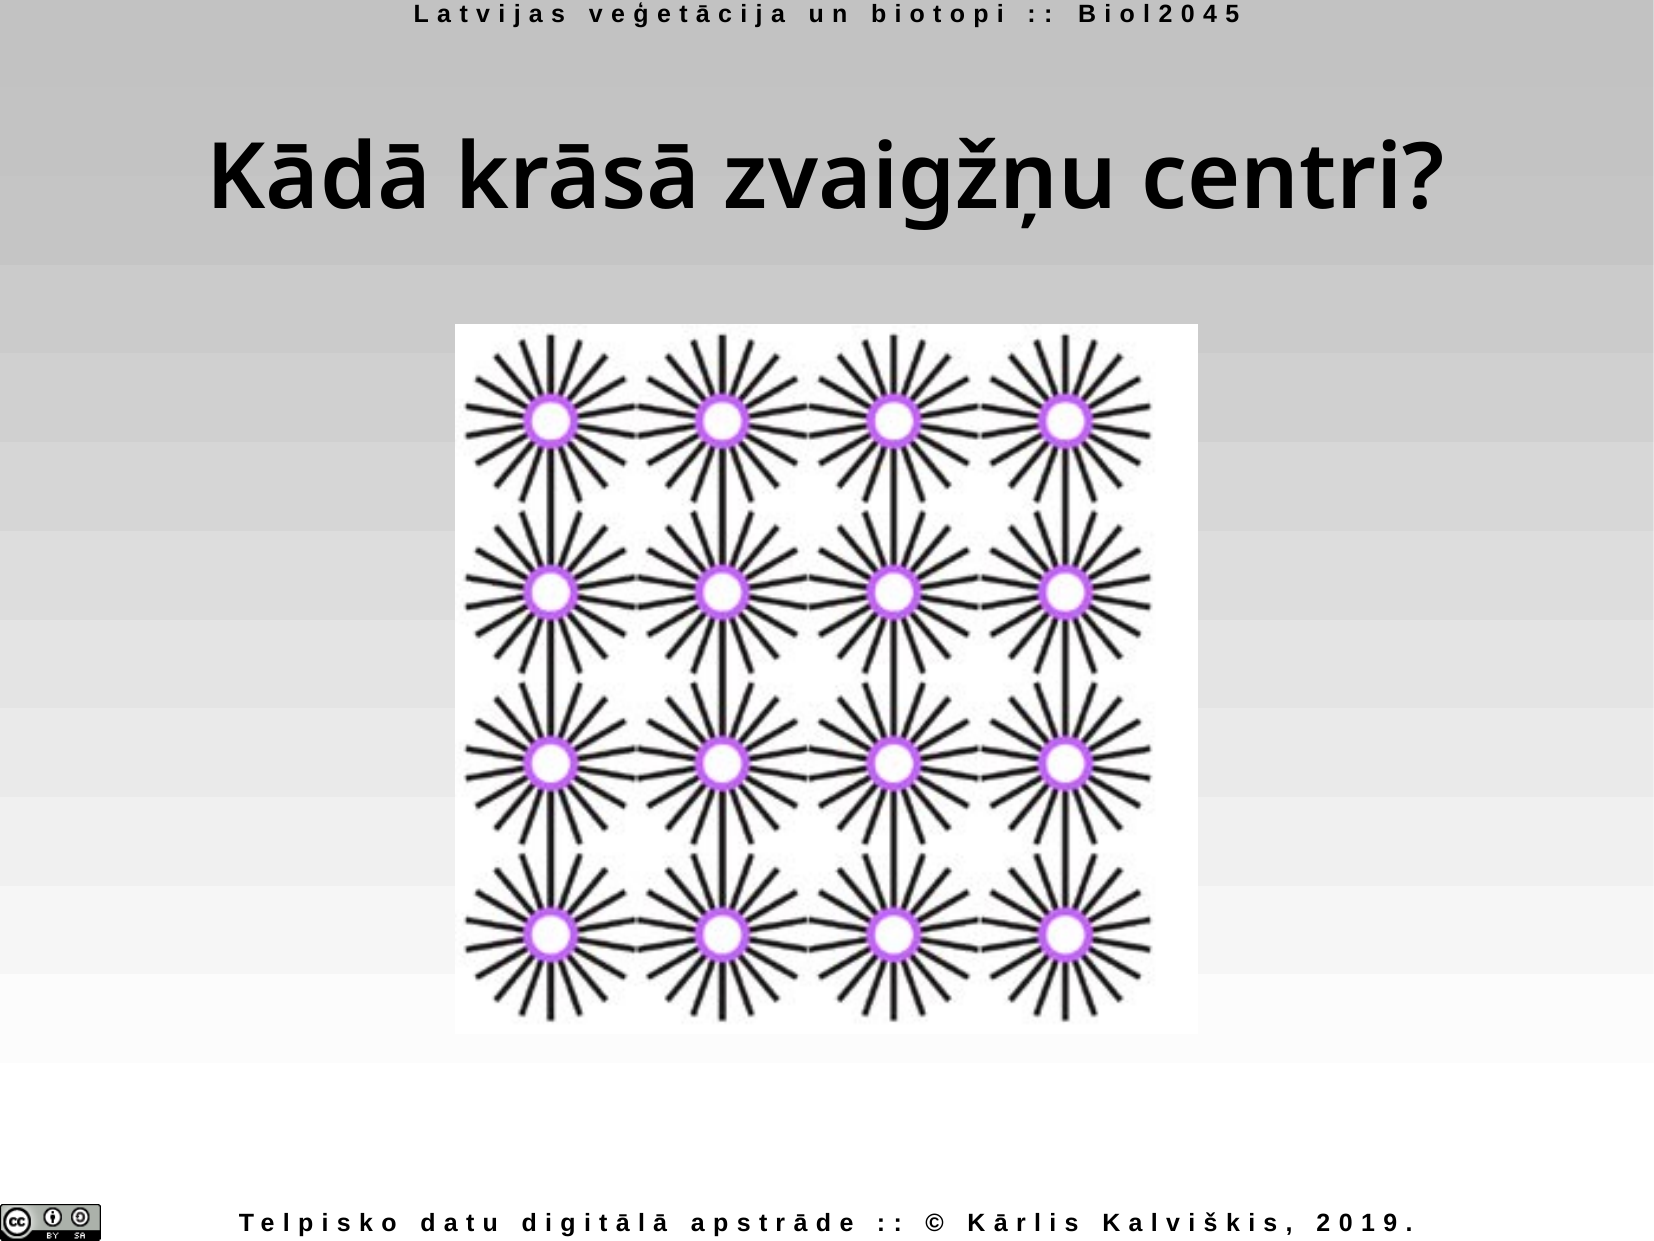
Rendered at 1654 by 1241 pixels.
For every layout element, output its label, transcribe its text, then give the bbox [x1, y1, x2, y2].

picture [0, 0, 1654, 1241]
title Kādā krāsā zvaigžņu centri? [29, 49, 1625, 296]
